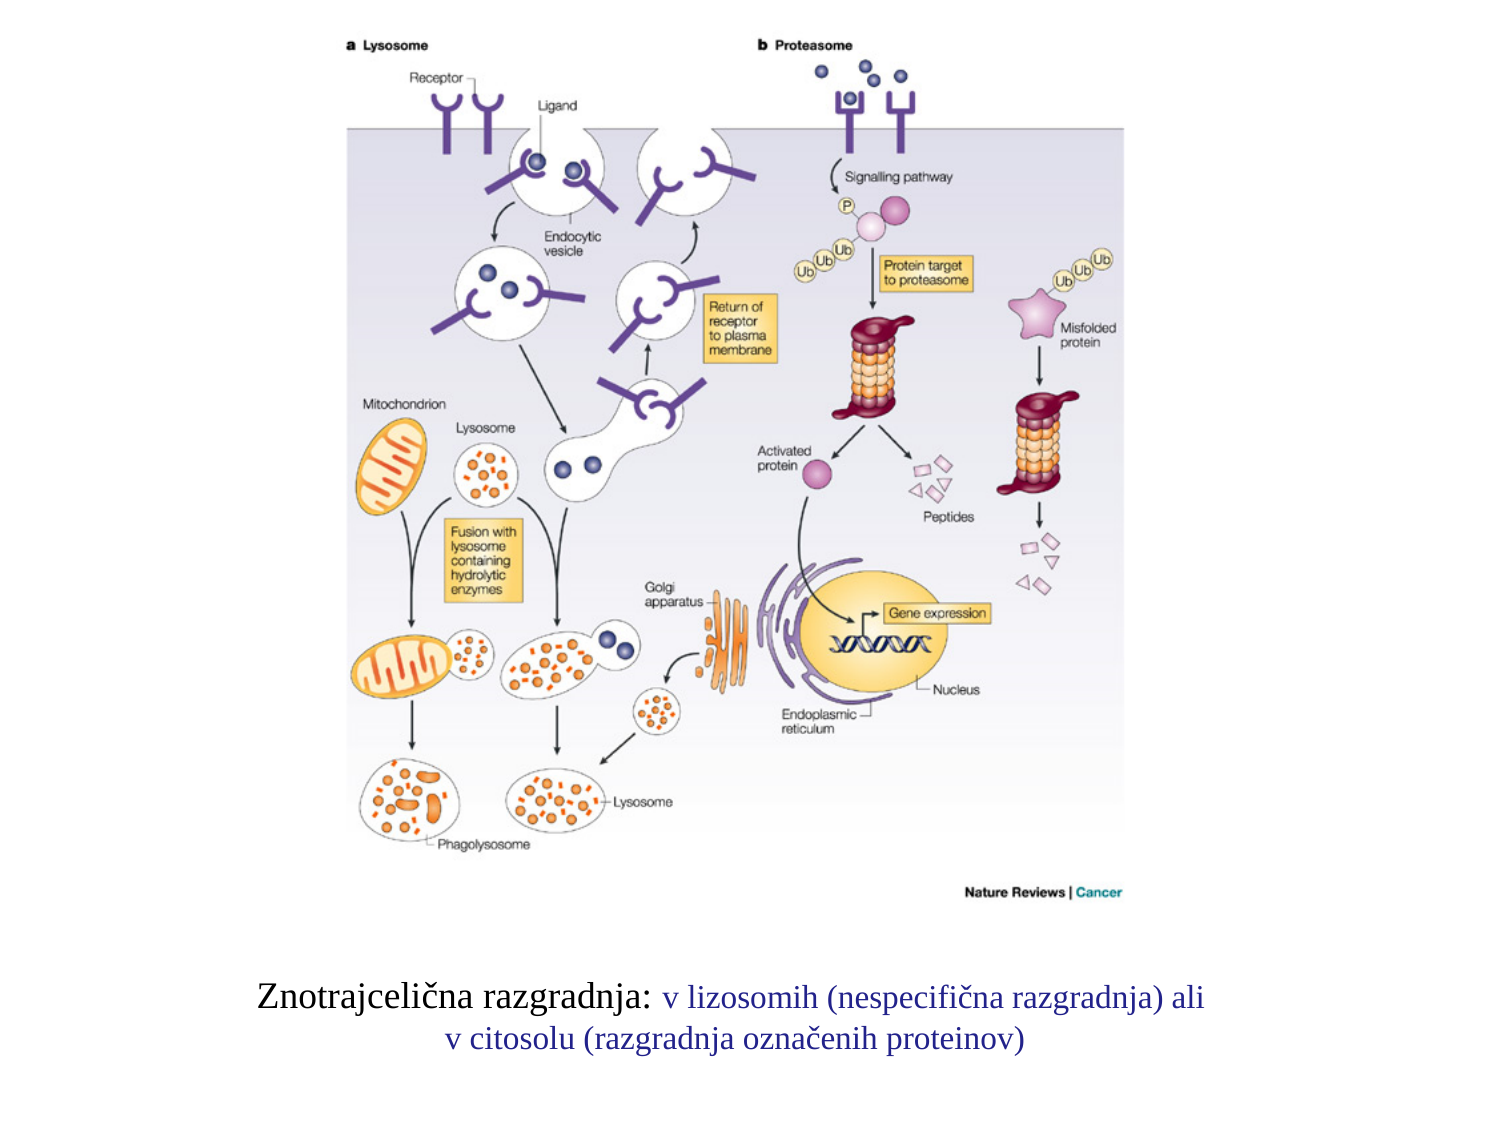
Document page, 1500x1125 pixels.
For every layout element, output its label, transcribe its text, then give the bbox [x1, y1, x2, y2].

text_box Znotrajcelična razgradnja: v lizosomih (nespecifična razgradnja) ali v citosolu (razgradnja označenih proteinov) [26, 964, 1445, 1064]
picture [336, 30, 1135, 907]
